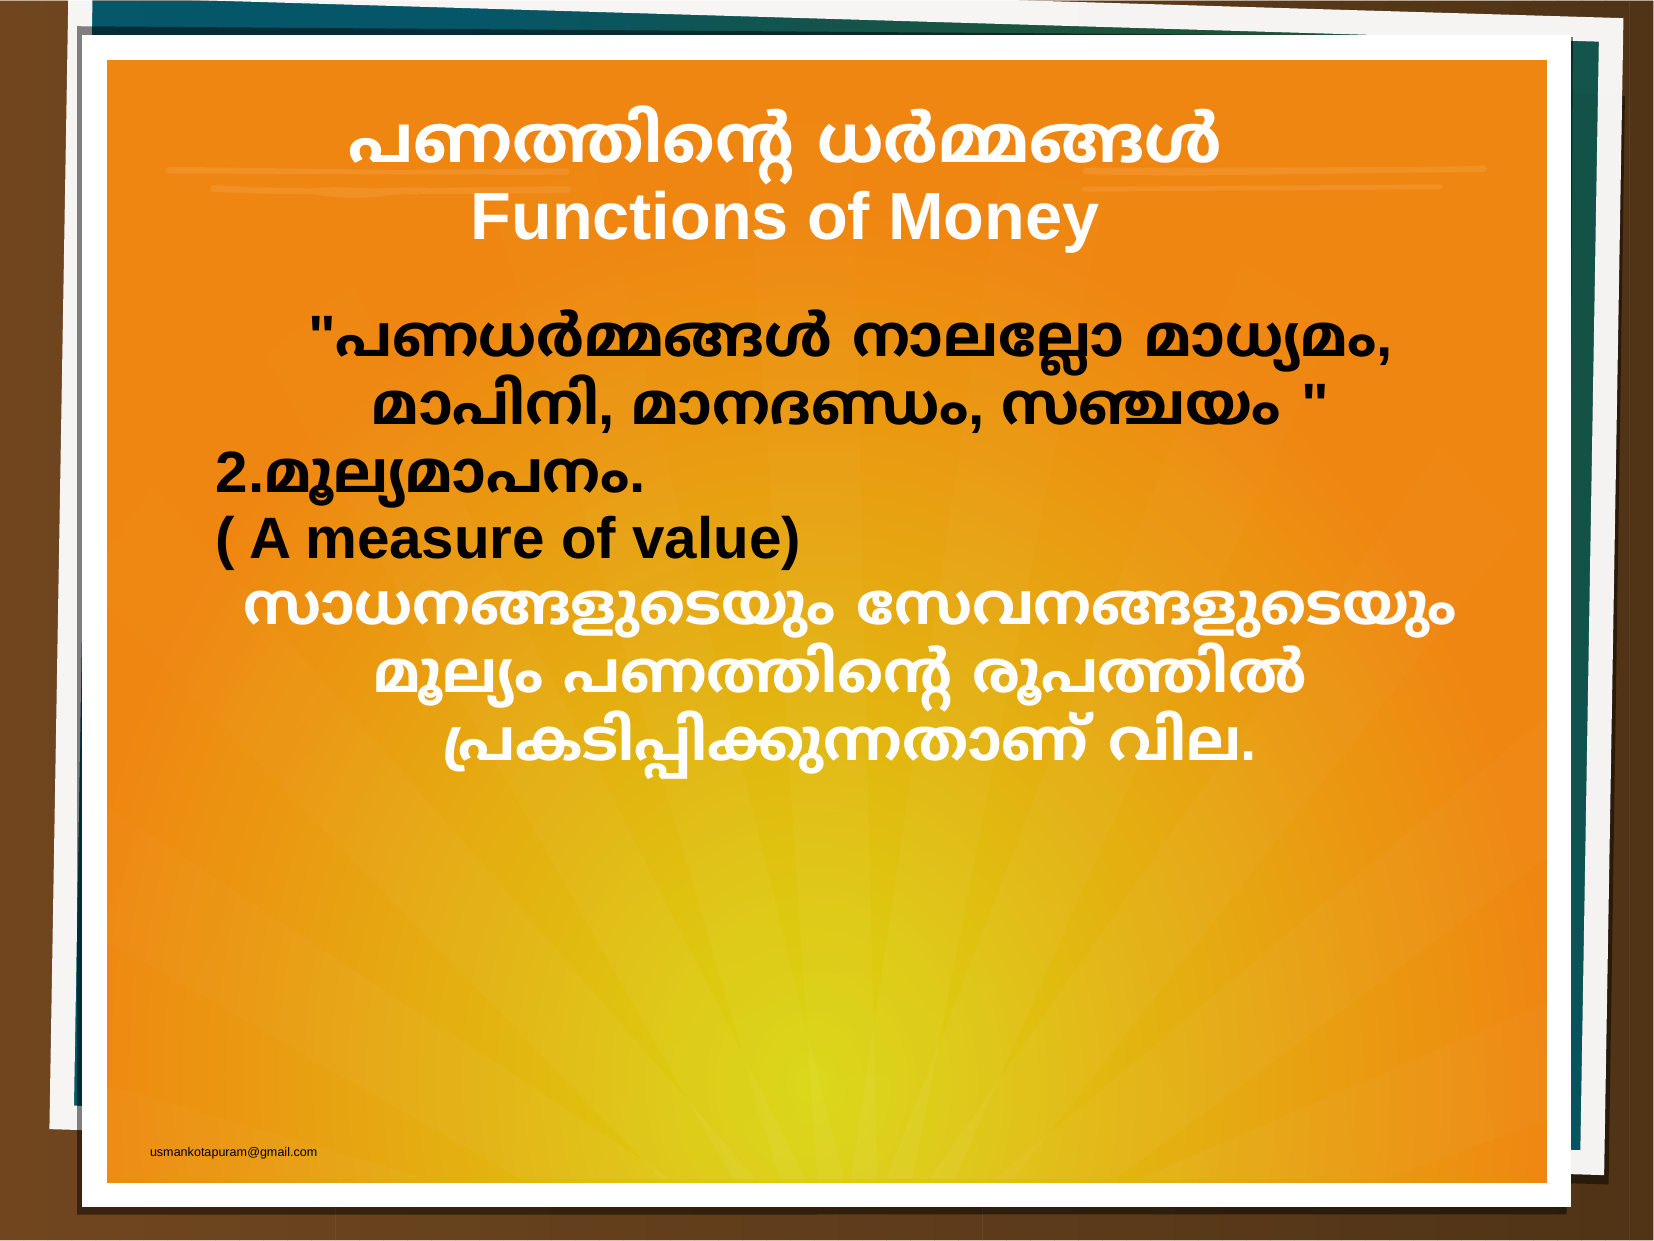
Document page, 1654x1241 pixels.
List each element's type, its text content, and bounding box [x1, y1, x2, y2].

text_box "പണധർമ്മങ്ങൾ നാലല്ലോ മാധ്യമം, മാപിനി, മാനദണ്ഡം, സഞ്ചയം " 2.മൂല്യമാപനം. ( A measure of value) സാധനങ്ങളുടെയും സേവനങ്ങളുടെയും മൂല്യം പണത്തിന്റെ രൂപത്തിൽ പ്രകടിപ്പിക്കുന്നതാണ് വില. [200, 295, 1501, 714]
title പണത്തിന്റെ ധർമ്മങ്ങൾ Functions of Money [129, 78, 1441, 276]
